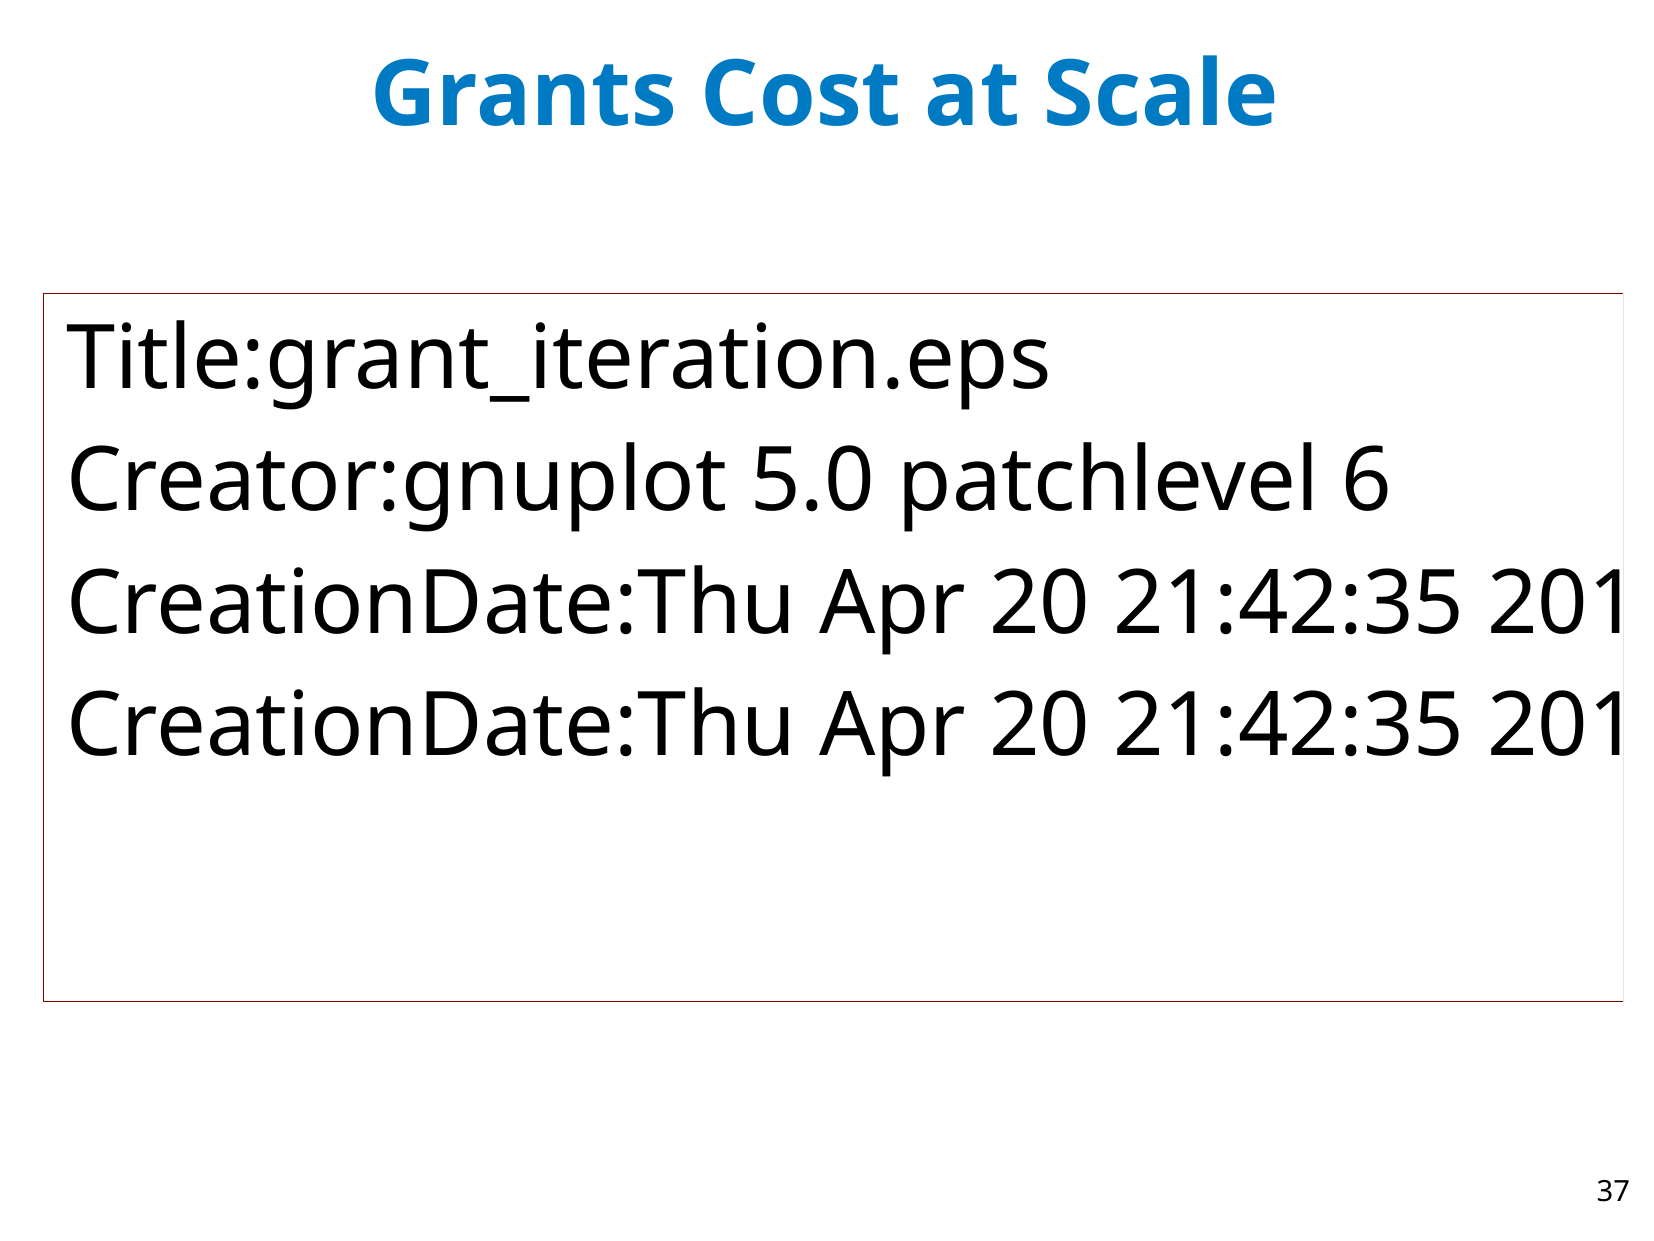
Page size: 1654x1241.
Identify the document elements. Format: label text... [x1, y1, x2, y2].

picture [37, 287, 1624, 1002]
text_box Grants Cost at Scale [0, 0, 1651, 181]
